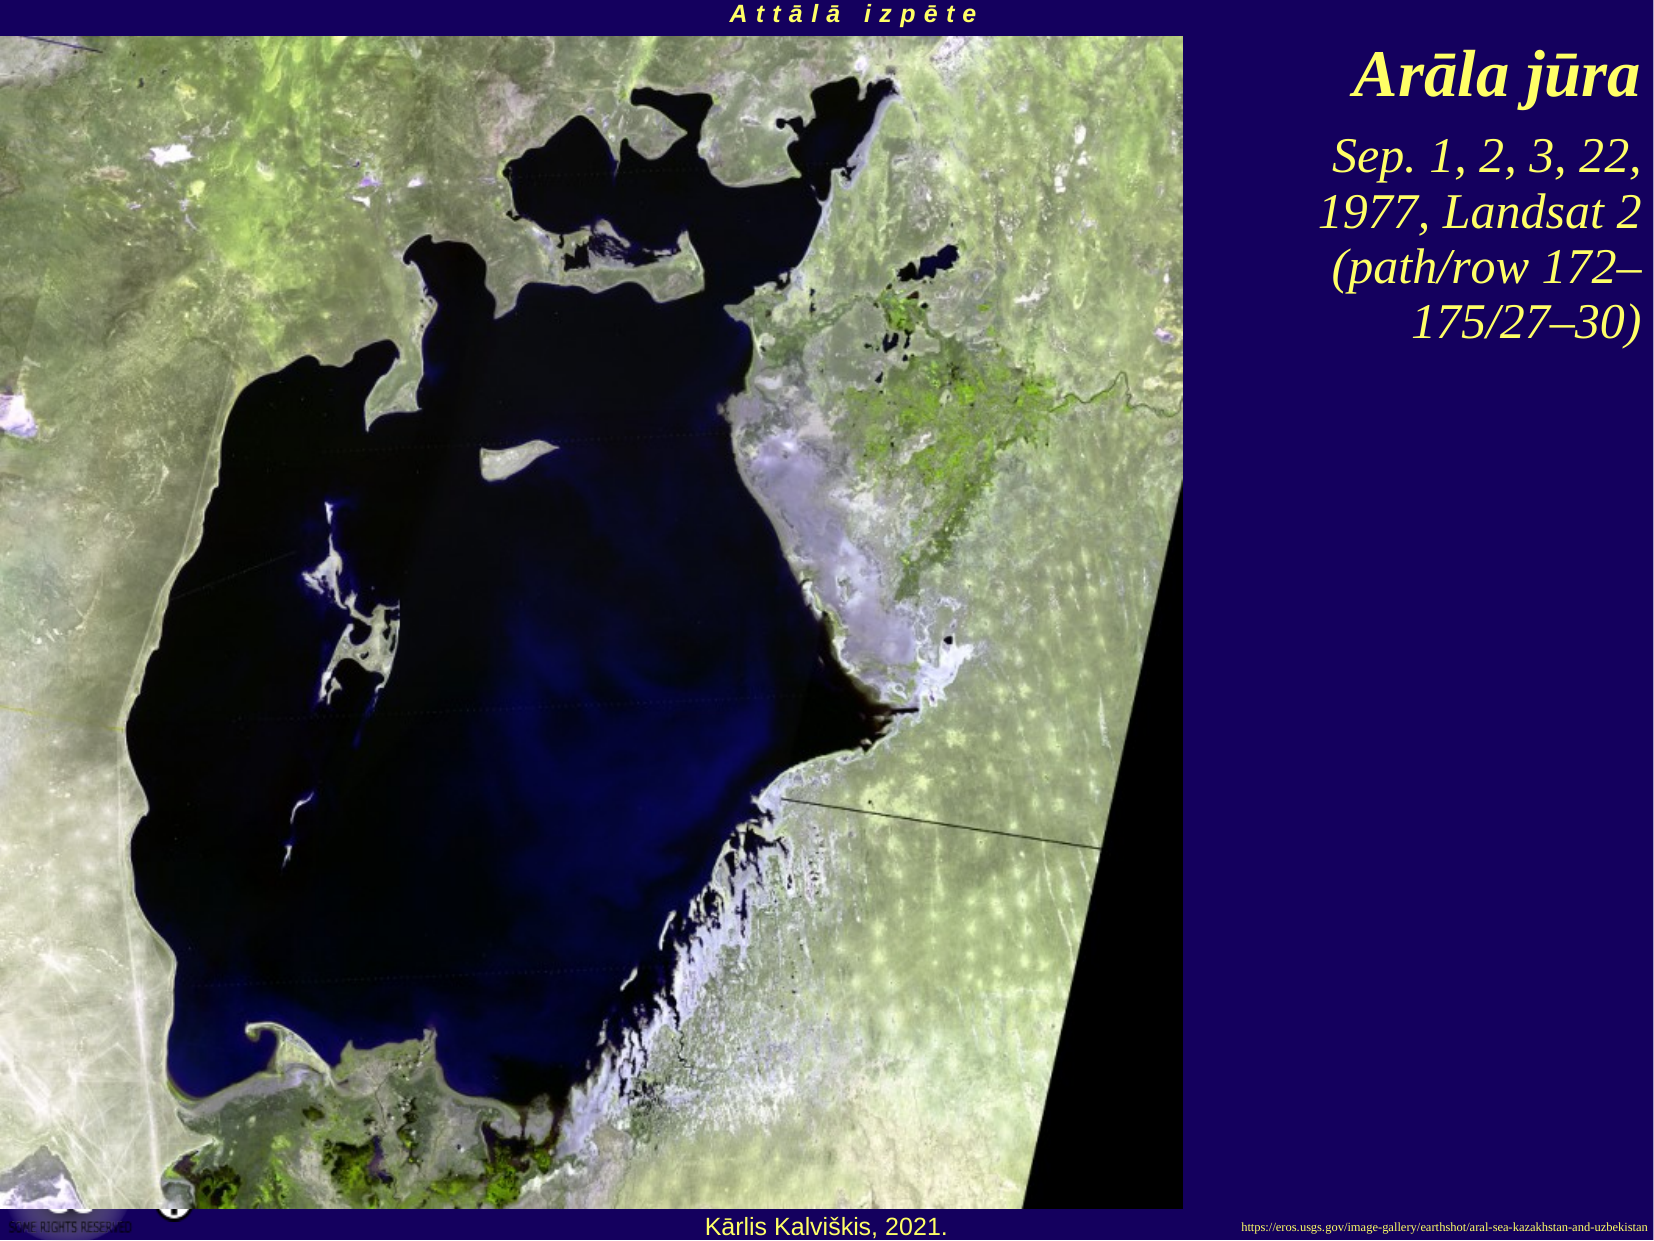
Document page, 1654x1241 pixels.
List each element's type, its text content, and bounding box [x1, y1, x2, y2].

text_box https://eros.usgs.gov/image-gallery/earthshot/aral-sea-kazakhstan-and-uzbekistan [1235, 1214, 1654, 1241]
text_box Arāla jūra Sep. 1, 2, 3, 22, 1977, Landsat 2 (path/row 172–175/27–30) [1187, 36, 1654, 350]
picture [0, 36, 1183, 1241]
